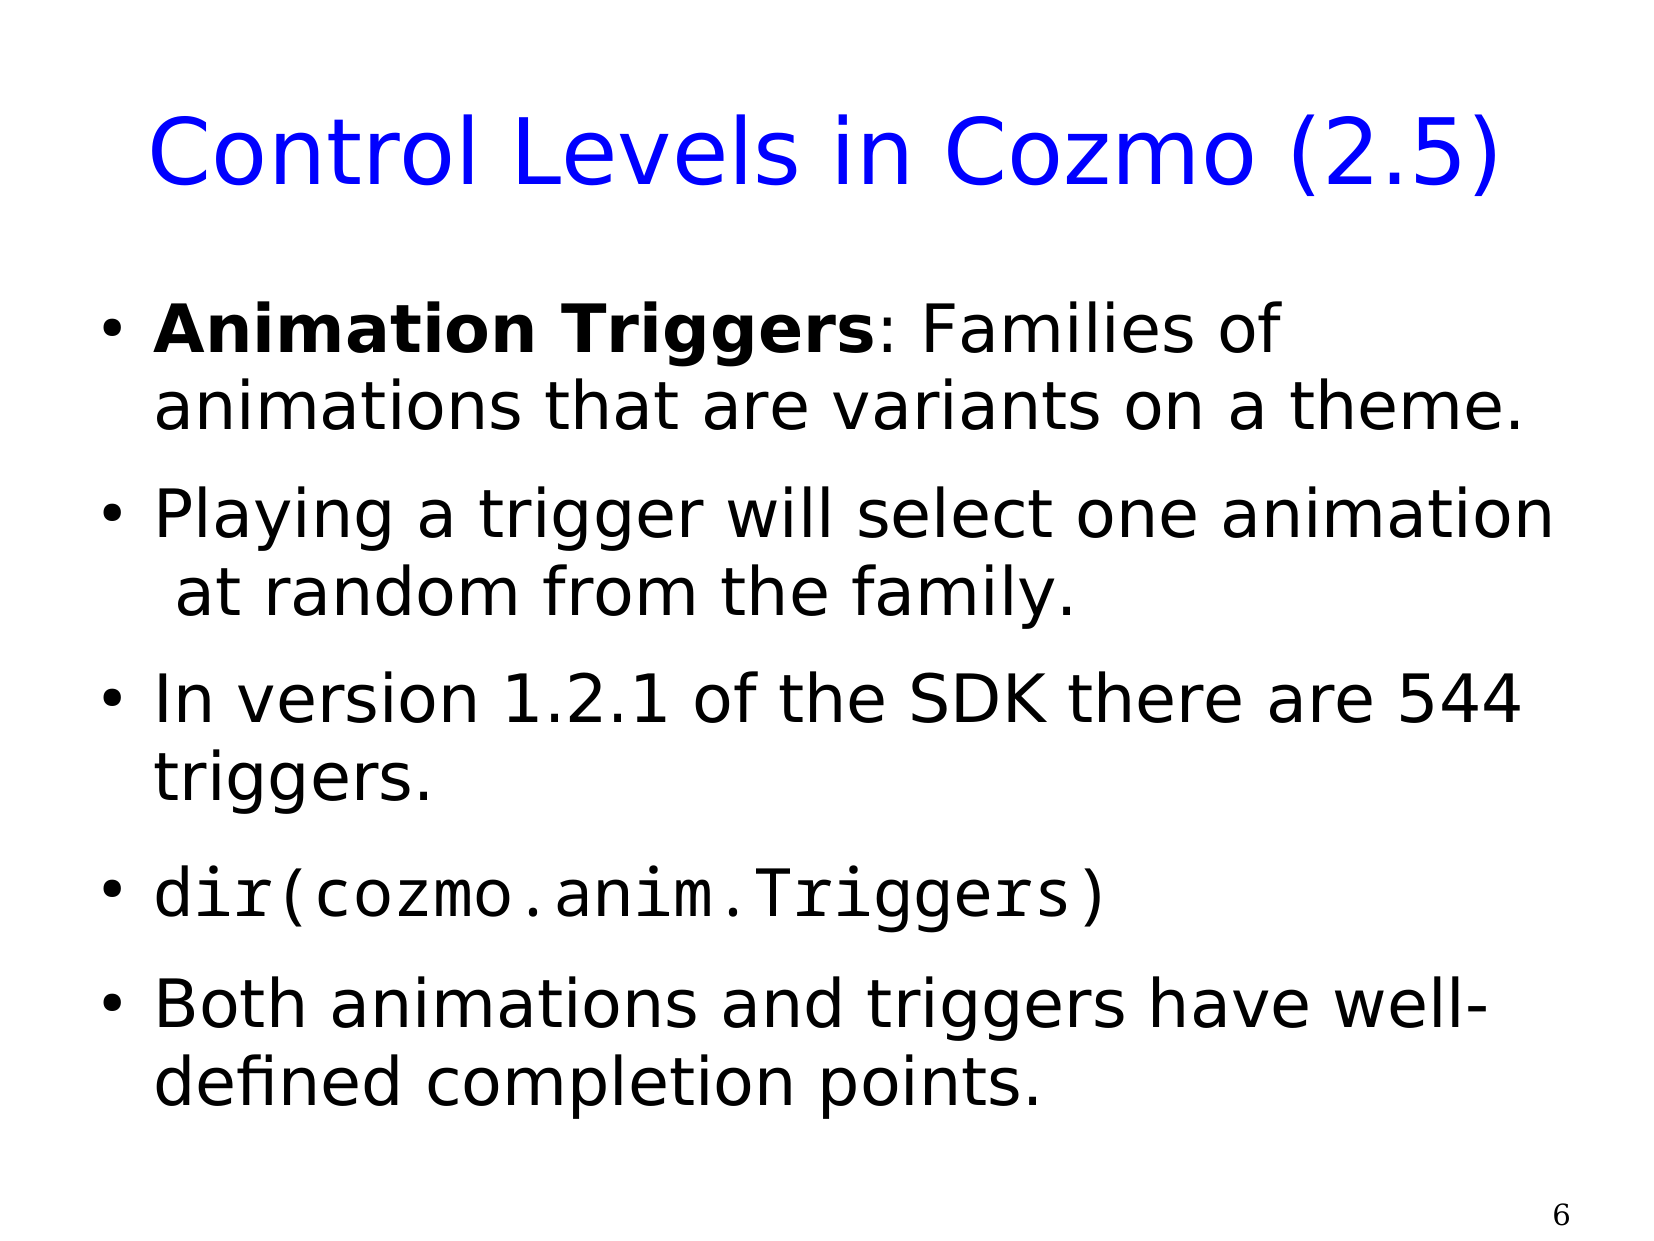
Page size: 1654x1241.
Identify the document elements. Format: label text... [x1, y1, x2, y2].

list Animation Triggers: Families of animations that are variants on a theme. Playing a trigger will select one animation at random from the family. In version 1.2.1 of the SDK there are 544 triggers. dir(cozmo.anim.Triggers) Both animations and triggers have well-defined completion points. [82, 290, 1571, 1109]
title Control Levels in Cozmo (2.5) [82, 49, 1571, 257]
